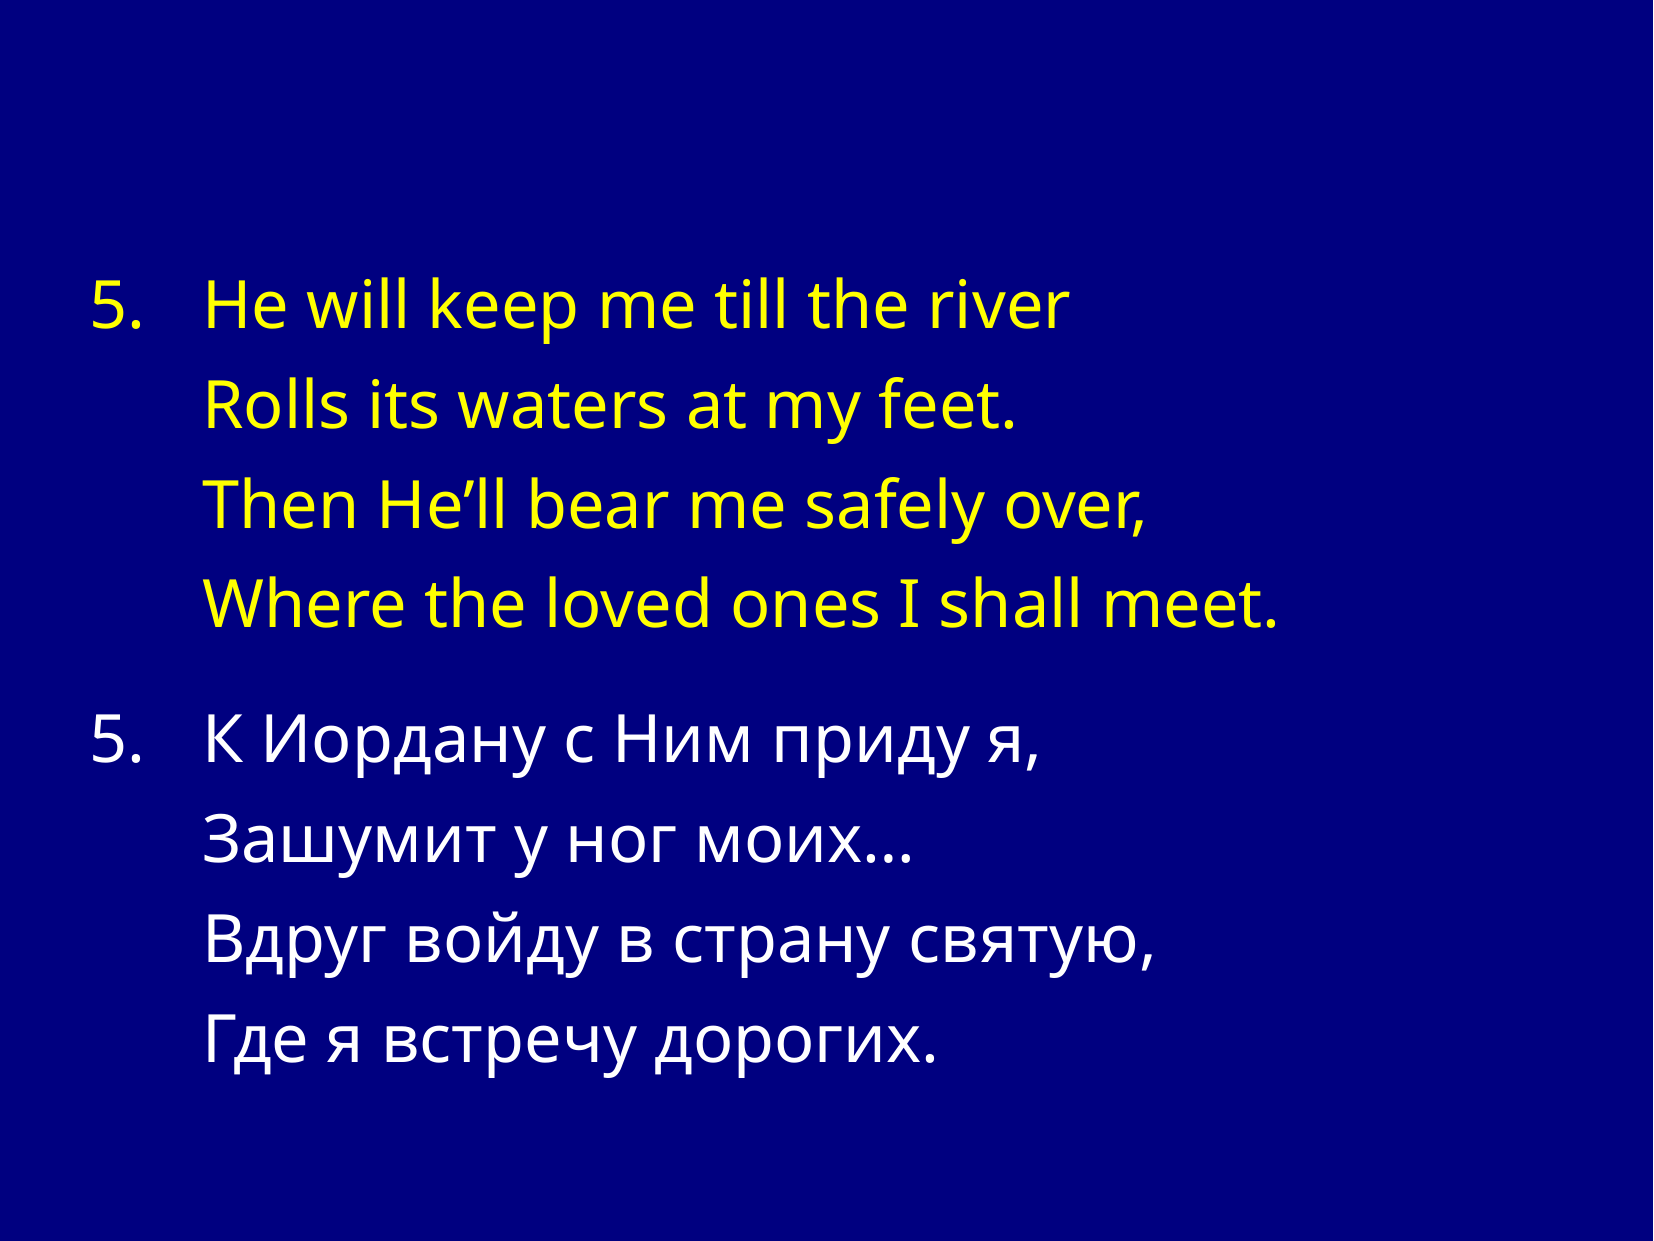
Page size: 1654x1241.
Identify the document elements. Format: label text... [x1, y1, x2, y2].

text_box 5. He will keep me till the river Rolls its waters at my feet. Then He’ll bear me safely over, Where the loved ones I shall meet. [75, 150, 1576, 638]
text_box 5. К Иордану с Ним приду я, Зашумит у ног моих… Вдруг войду в страну святую, Где я встречу дорогих. [75, 675, 1576, 1163]
